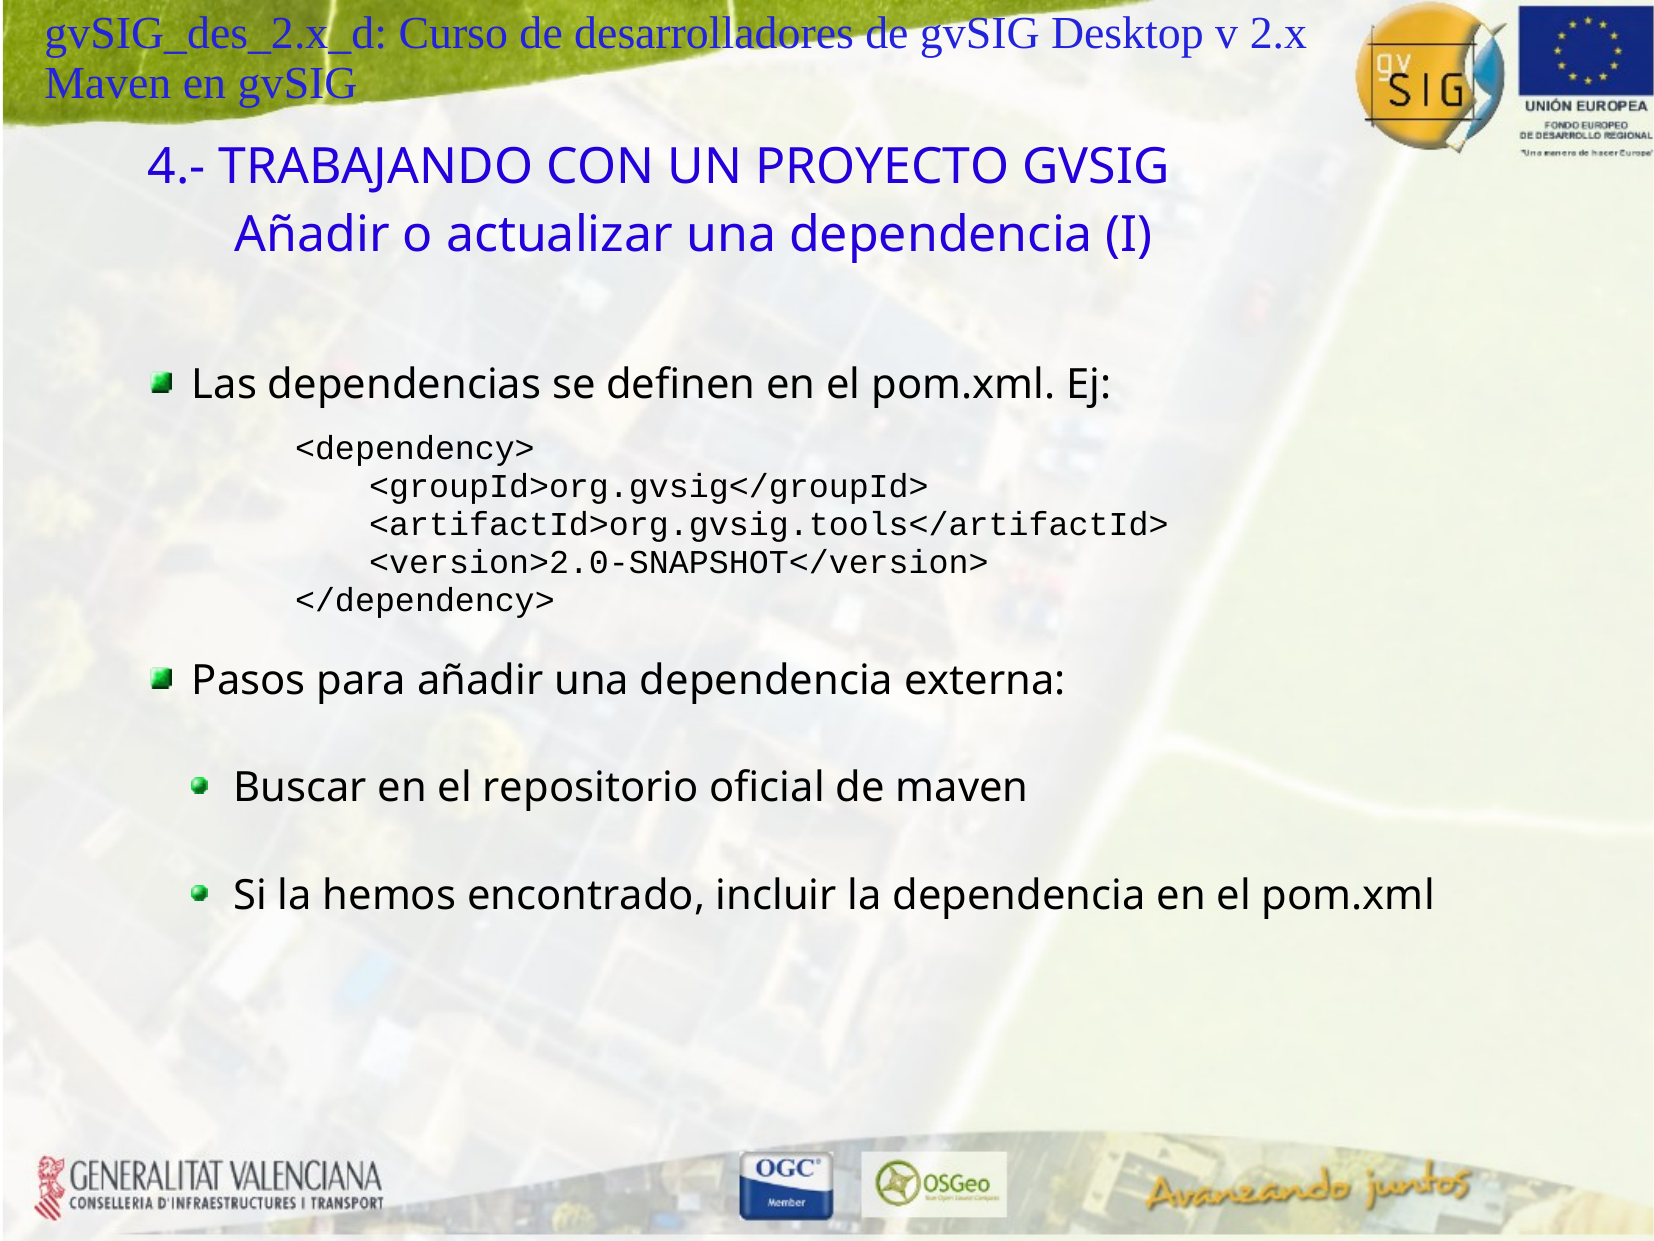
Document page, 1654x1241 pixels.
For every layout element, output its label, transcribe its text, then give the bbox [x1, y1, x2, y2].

text_box Las dependencias se definen en el pom.xml. Ej: <dependency> <groupId>org.gvsig</groupId> <artifactId>org.gvsig.tools</artifactId> <version>2.0-SNAPSHOT</version> </dependency> Pasos para añadir una dependencia externa: Buscar en el repositorio oficial de maven Si la hemos encontrado, incluir la dependencia en el pom.xml [147, 324, 1505, 1123]
picture [2, 0, 1654, 1241]
title 4.- TRABAJANDO CON UN PROYECTO GVSIG Añadir o actualizar una dependencia (I) [147, 124, 1595, 272]
